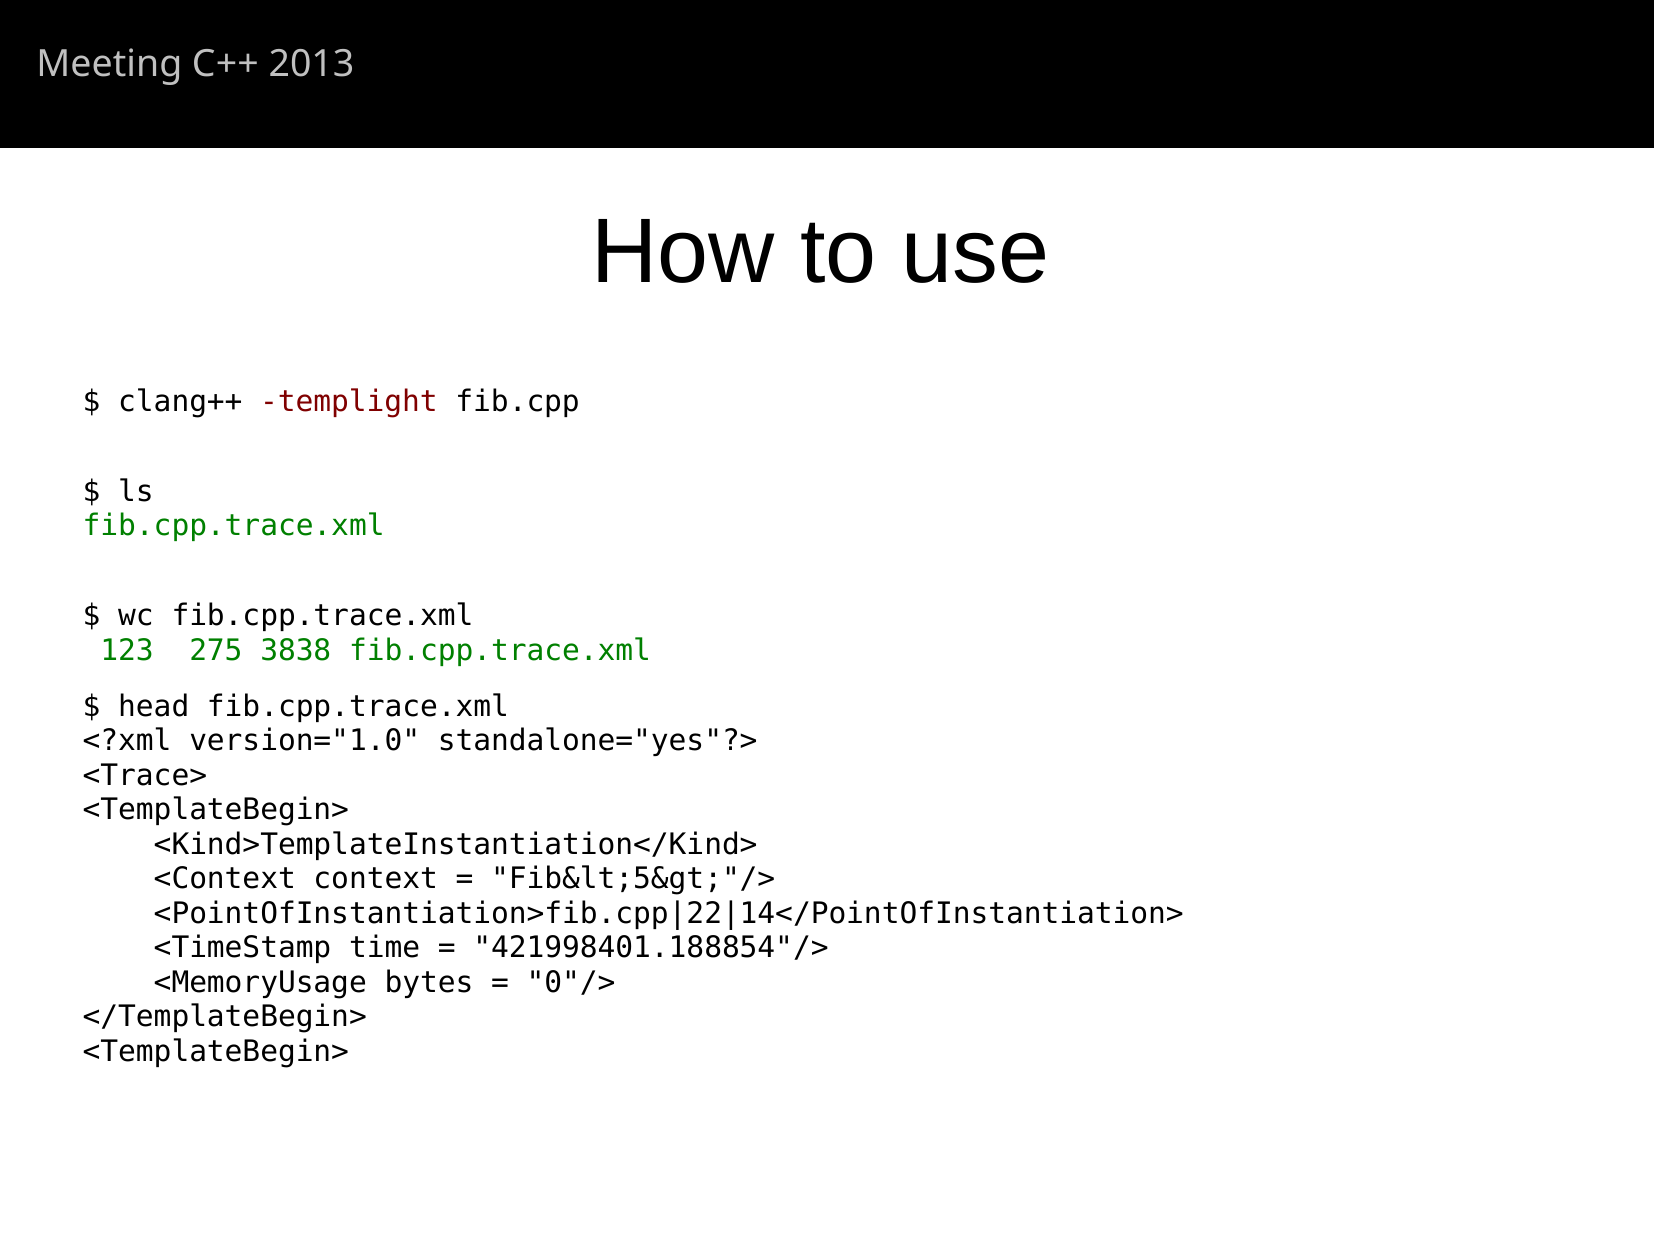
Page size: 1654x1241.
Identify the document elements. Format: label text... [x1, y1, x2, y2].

list $ clang++ -templight fib.cpp $ ls fib.cpp.trace.xml $ wc fib.cpp.trace.xml 123 275 3838 fib.cpp.trace.xml $ head fib.cpp.trace.xml <?xml version="1.0" standalone="yes"?> <Trace> <TemplateBegin> <Kind>TemplateInstantiation</Kind> <Context context = "Fib&lt;5&gt;"/> <PointOfInstantiation>fib.cpp|22|14</PointOfInstantiation> <TimeStamp time = "421998401.188854"/> <MemoryUsage bytes = "0"/> </TemplateBegin> <TemplateBegin> [82, 383, 1571, 1104]
title How to use [76, 147, 1565, 355]
